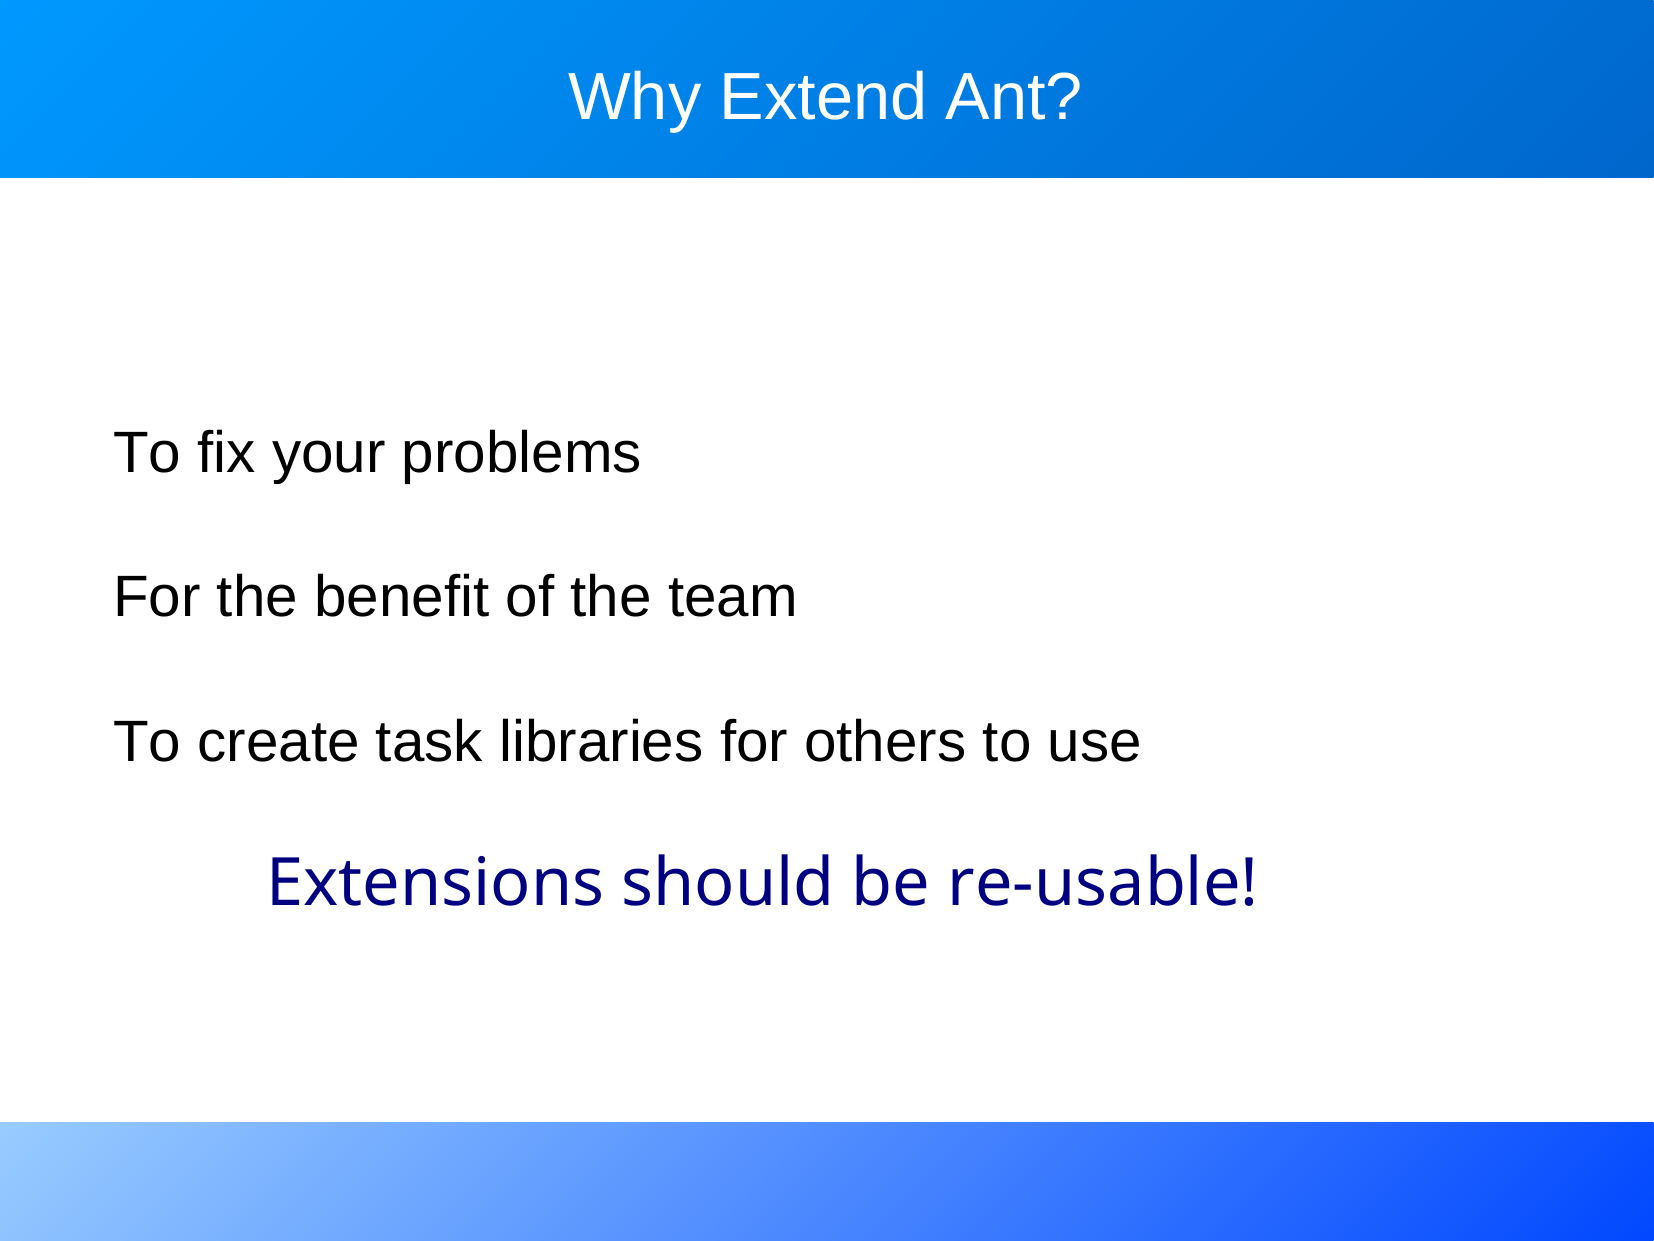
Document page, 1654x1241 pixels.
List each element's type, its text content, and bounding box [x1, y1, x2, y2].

text_box Extensions should be re-usable! [251, 826, 1122, 1004]
list To fix your problems For the benefit of the team To create task libraries for others to use [88, 354, 1534, 1034]
title Why Extend Ant? [162, 59, 1489, 182]
